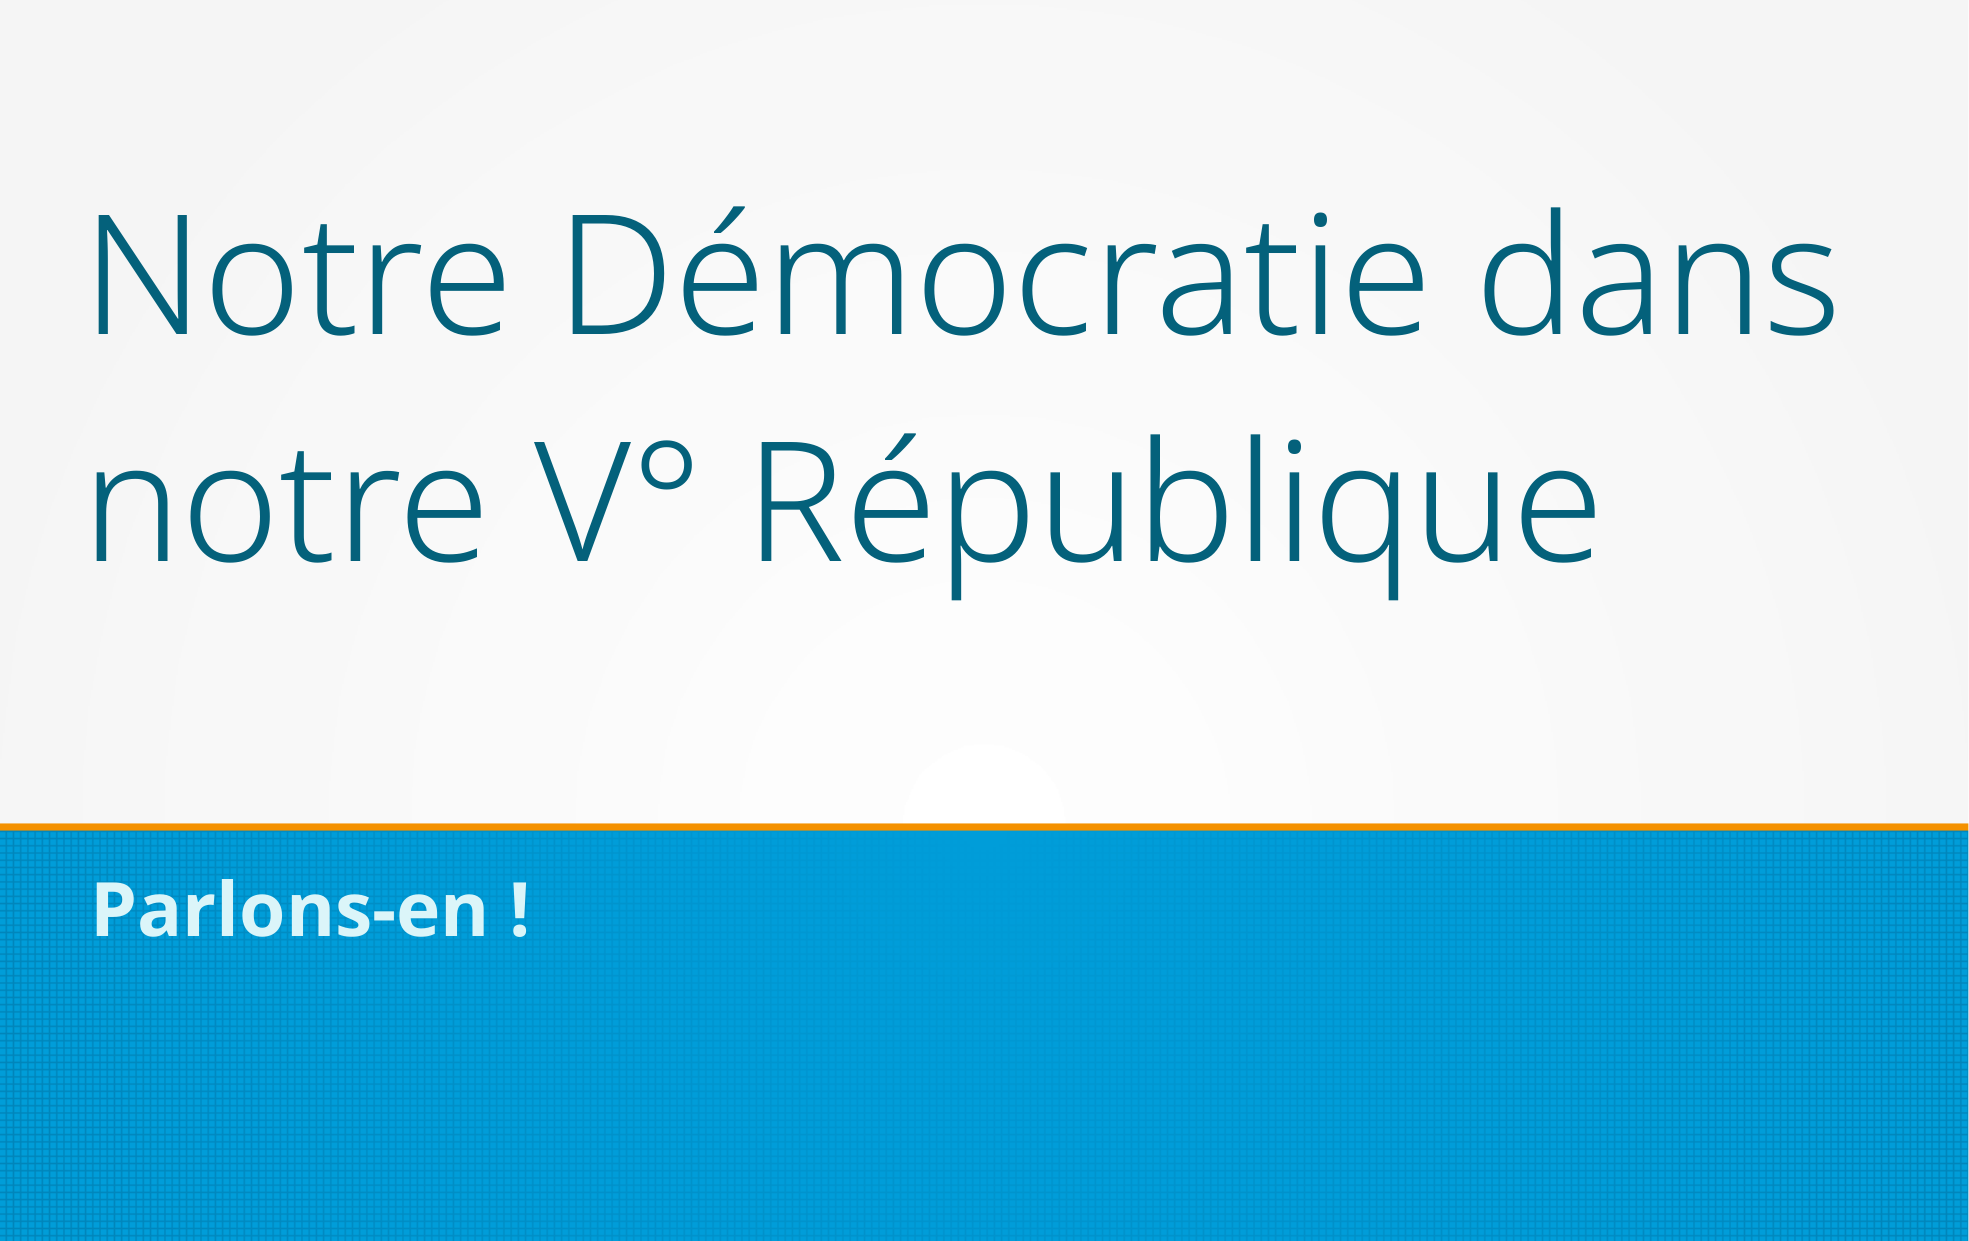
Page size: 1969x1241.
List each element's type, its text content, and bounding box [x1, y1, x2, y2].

picture [0, 0, 1969, 830]
subtitle Parlons-en ! [90, 855, 1861, 1111]
title Notre Démocratie dans notre V° République [82, 30, 1854, 611]
